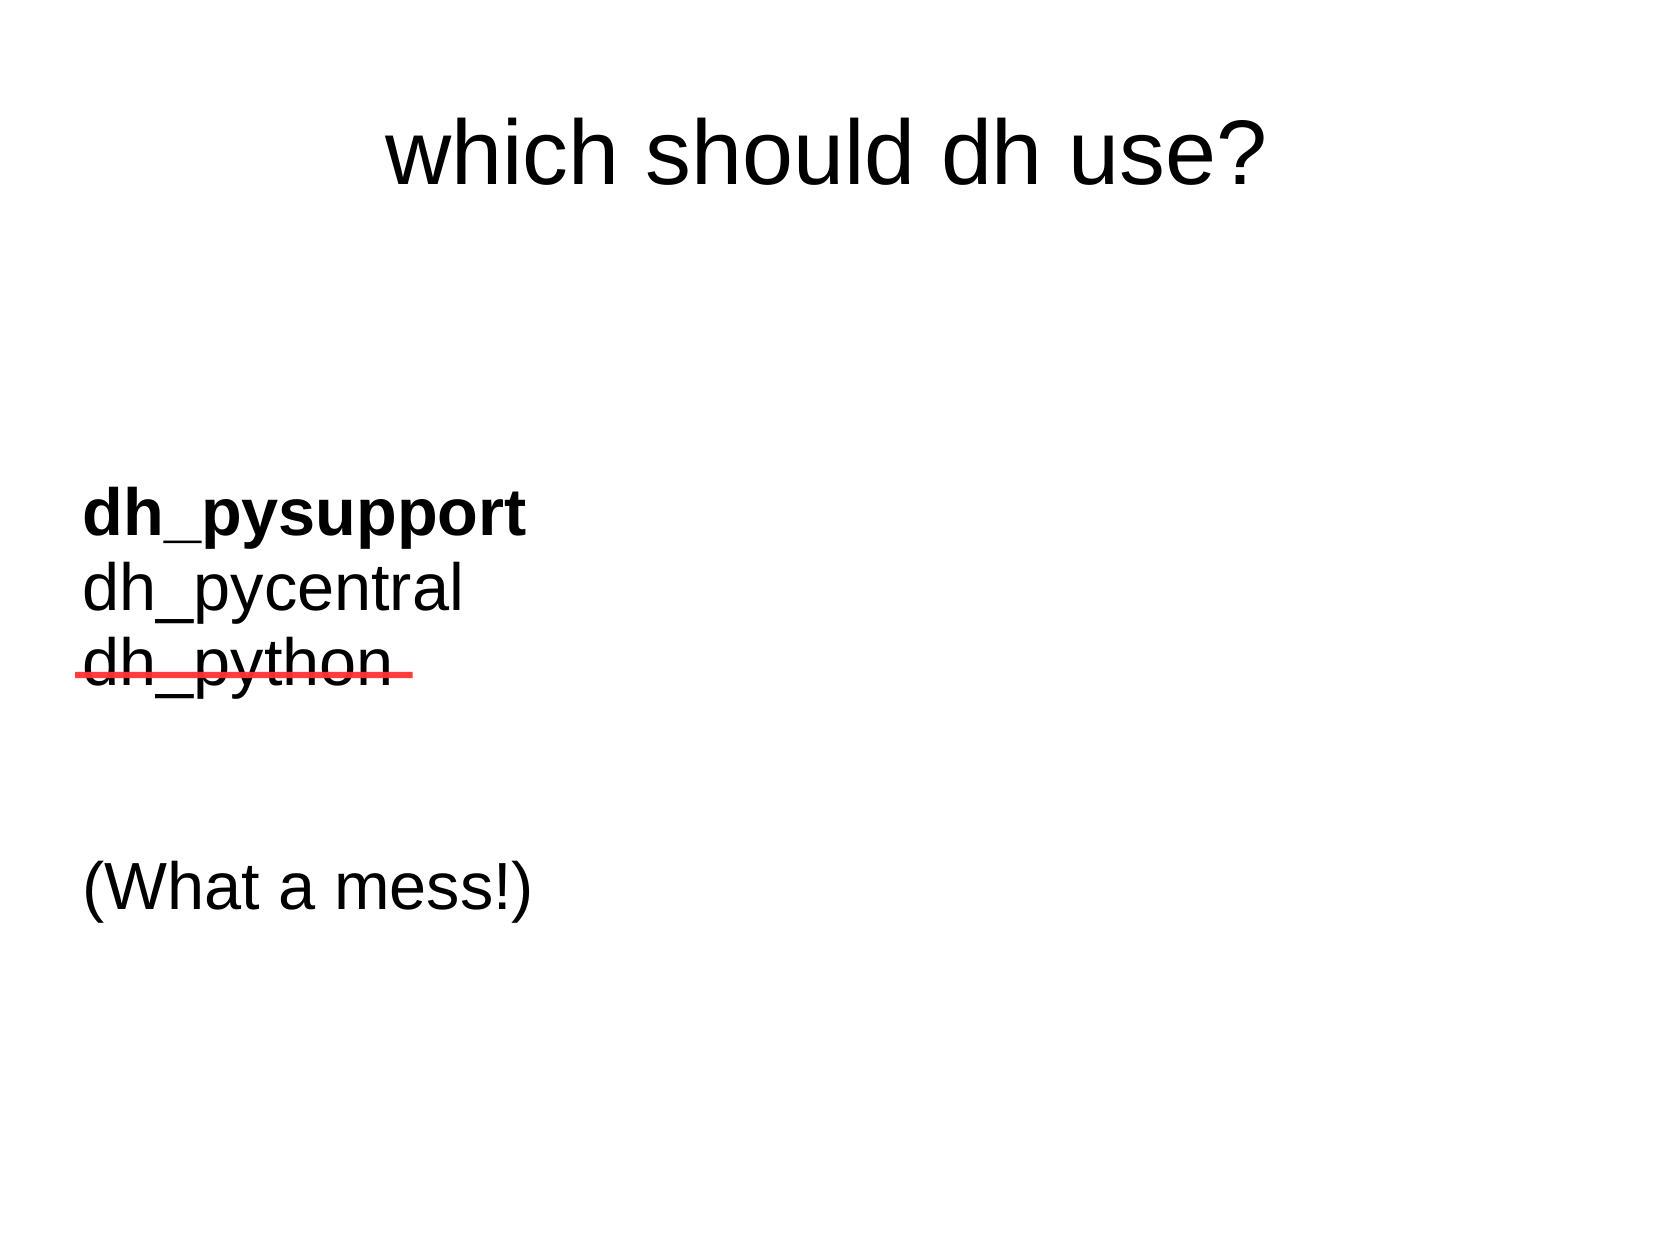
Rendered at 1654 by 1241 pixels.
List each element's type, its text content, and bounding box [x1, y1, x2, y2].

title which should dh use? [82, 56, 1571, 250]
subtitle dh_pysupport dh_pycentral dh_python (What a mess!) [82, 297, 1571, 1102]
